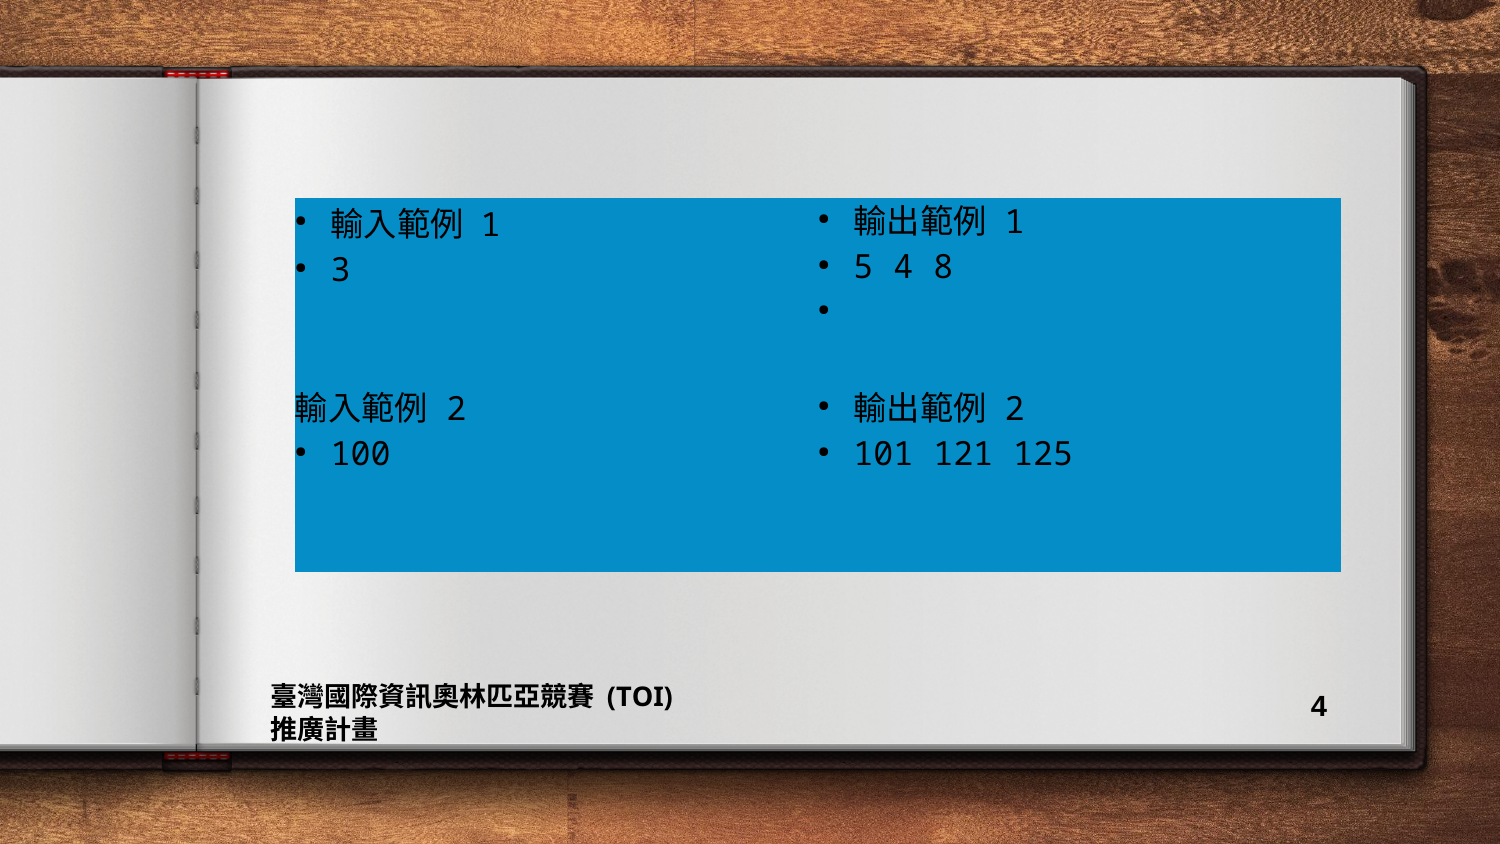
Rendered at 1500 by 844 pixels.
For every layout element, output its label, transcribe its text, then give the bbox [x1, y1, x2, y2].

table_header 輸入範例 1 3 [295, 198, 818, 385]
table_cell 輸入範例 2 100 [295, 385, 818, 572]
table_cell 輸出範例 2 101 121 125 [818, 385, 1341, 572]
text_box 4 [1295, 672, 1386, 737]
table_header 輸出範例 1 5 4 8 [818, 198, 1341, 385]
